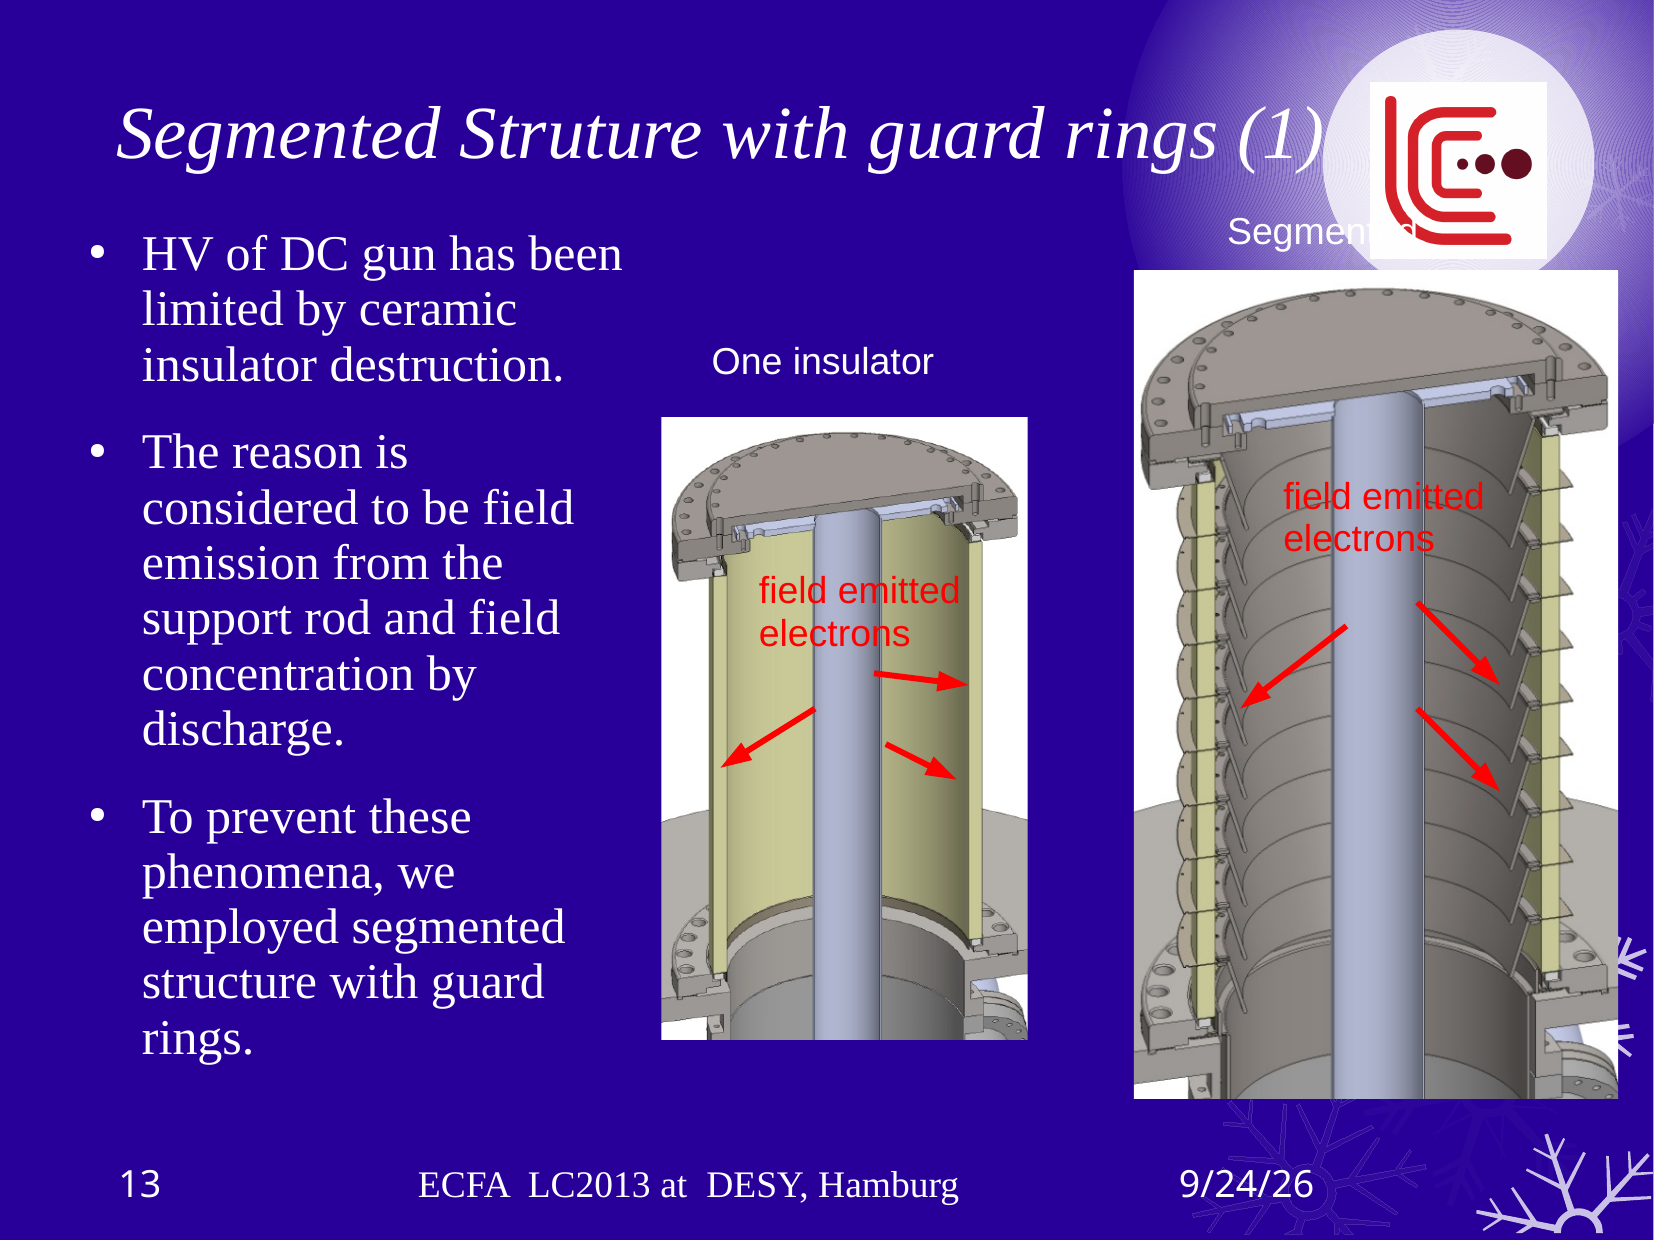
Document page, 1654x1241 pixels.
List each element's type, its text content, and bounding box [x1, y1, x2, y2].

text_box One insulator [696, 332, 950, 390]
picture [1441, 82, 1547, 259]
text_box Segmented [1212, 203, 1434, 260]
title Segmented Struture with guard rings (1) [0, 0, 1441, 266]
text_box field emitted electrons [1268, 468, 1501, 568]
list HV of DC gun has been limited by ceramic insulator destruction. The reason is considered to be field emission from the support rod and field concentration by discharge. To prevent these phenomena, we employed segmented structure with guard rings. [70, 226, 638, 1146]
picture [1133, 270, 1619, 1099]
picture [661, 417, 1028, 1040]
text_box field emitted electrons [744, 562, 976, 662]
